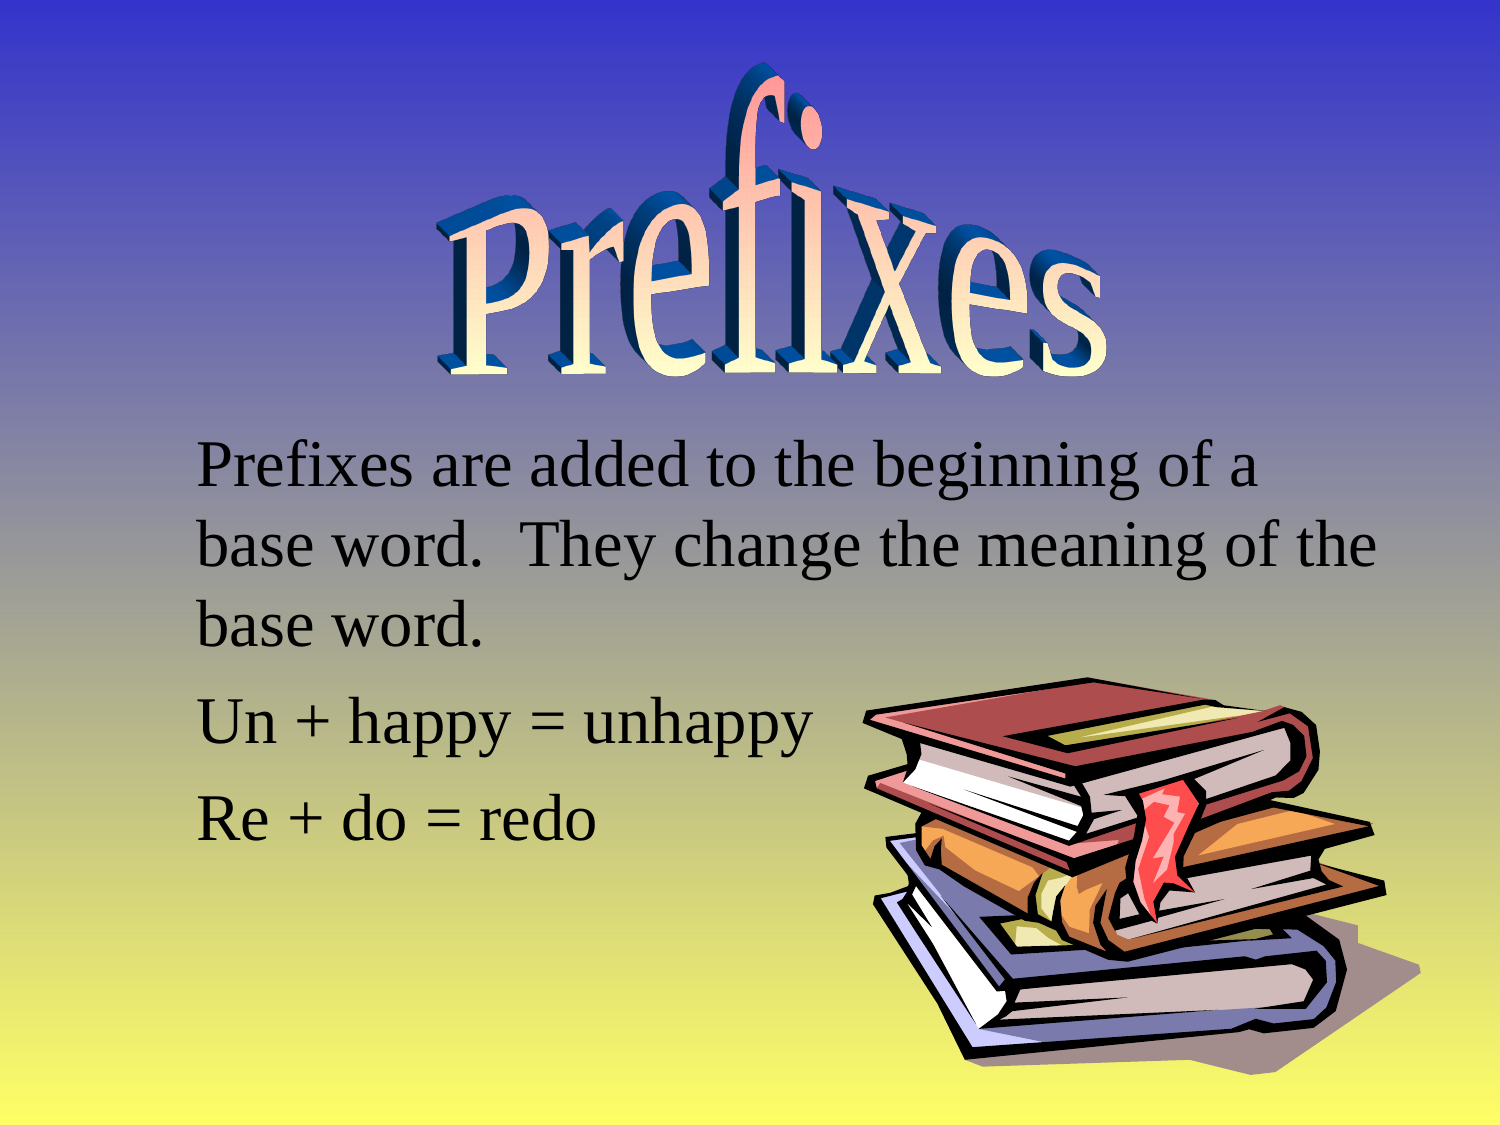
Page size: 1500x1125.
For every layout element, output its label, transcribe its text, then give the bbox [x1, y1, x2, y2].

list Prefixes are added to the beginning of a base word. They change the meaning of the base word. Un + happy = unhappy Re + do = redo [125, 412, 1401, 1088]
picture [862, 675, 1426, 1079]
